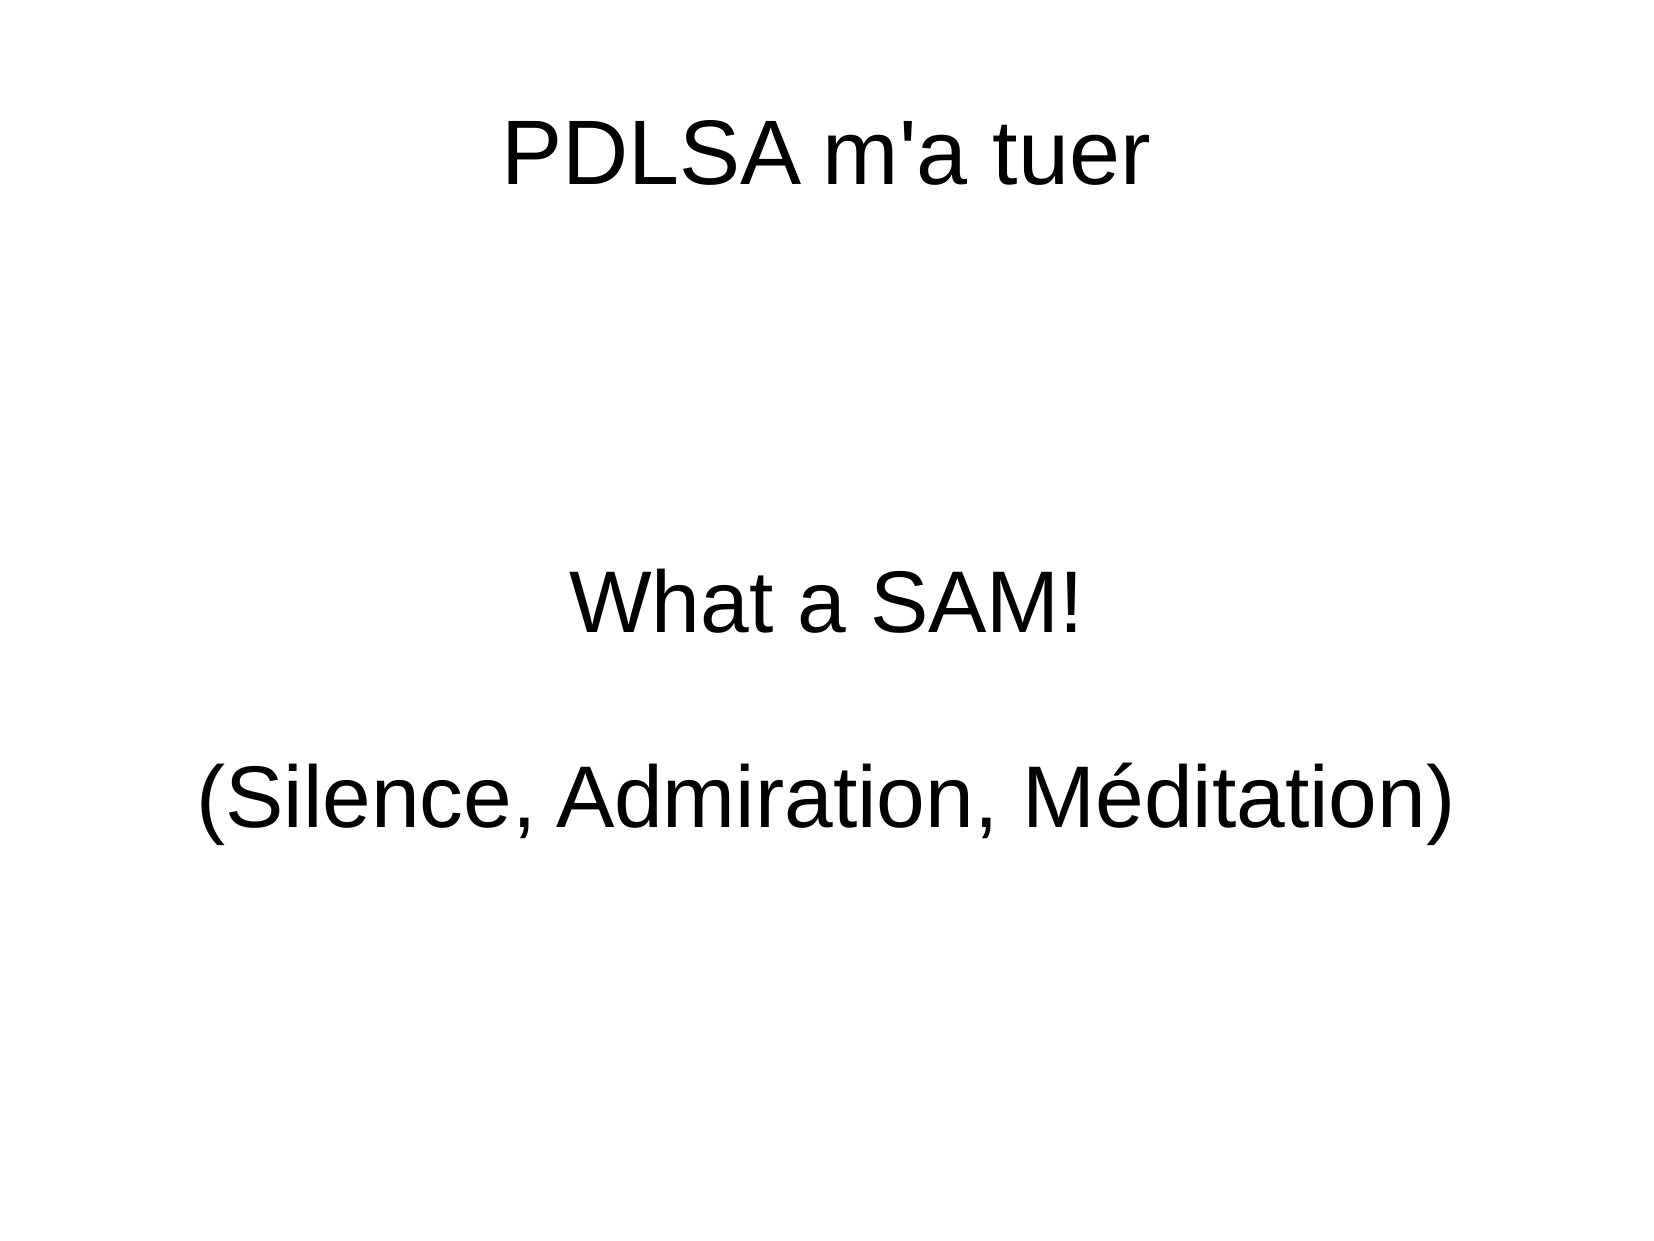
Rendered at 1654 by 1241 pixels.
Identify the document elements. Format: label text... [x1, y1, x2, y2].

title PDLSA m'a tuer [82, 56, 1571, 250]
subtitle What a SAM! (Silence, Admiration, Méditation) [82, 297, 1571, 1102]
